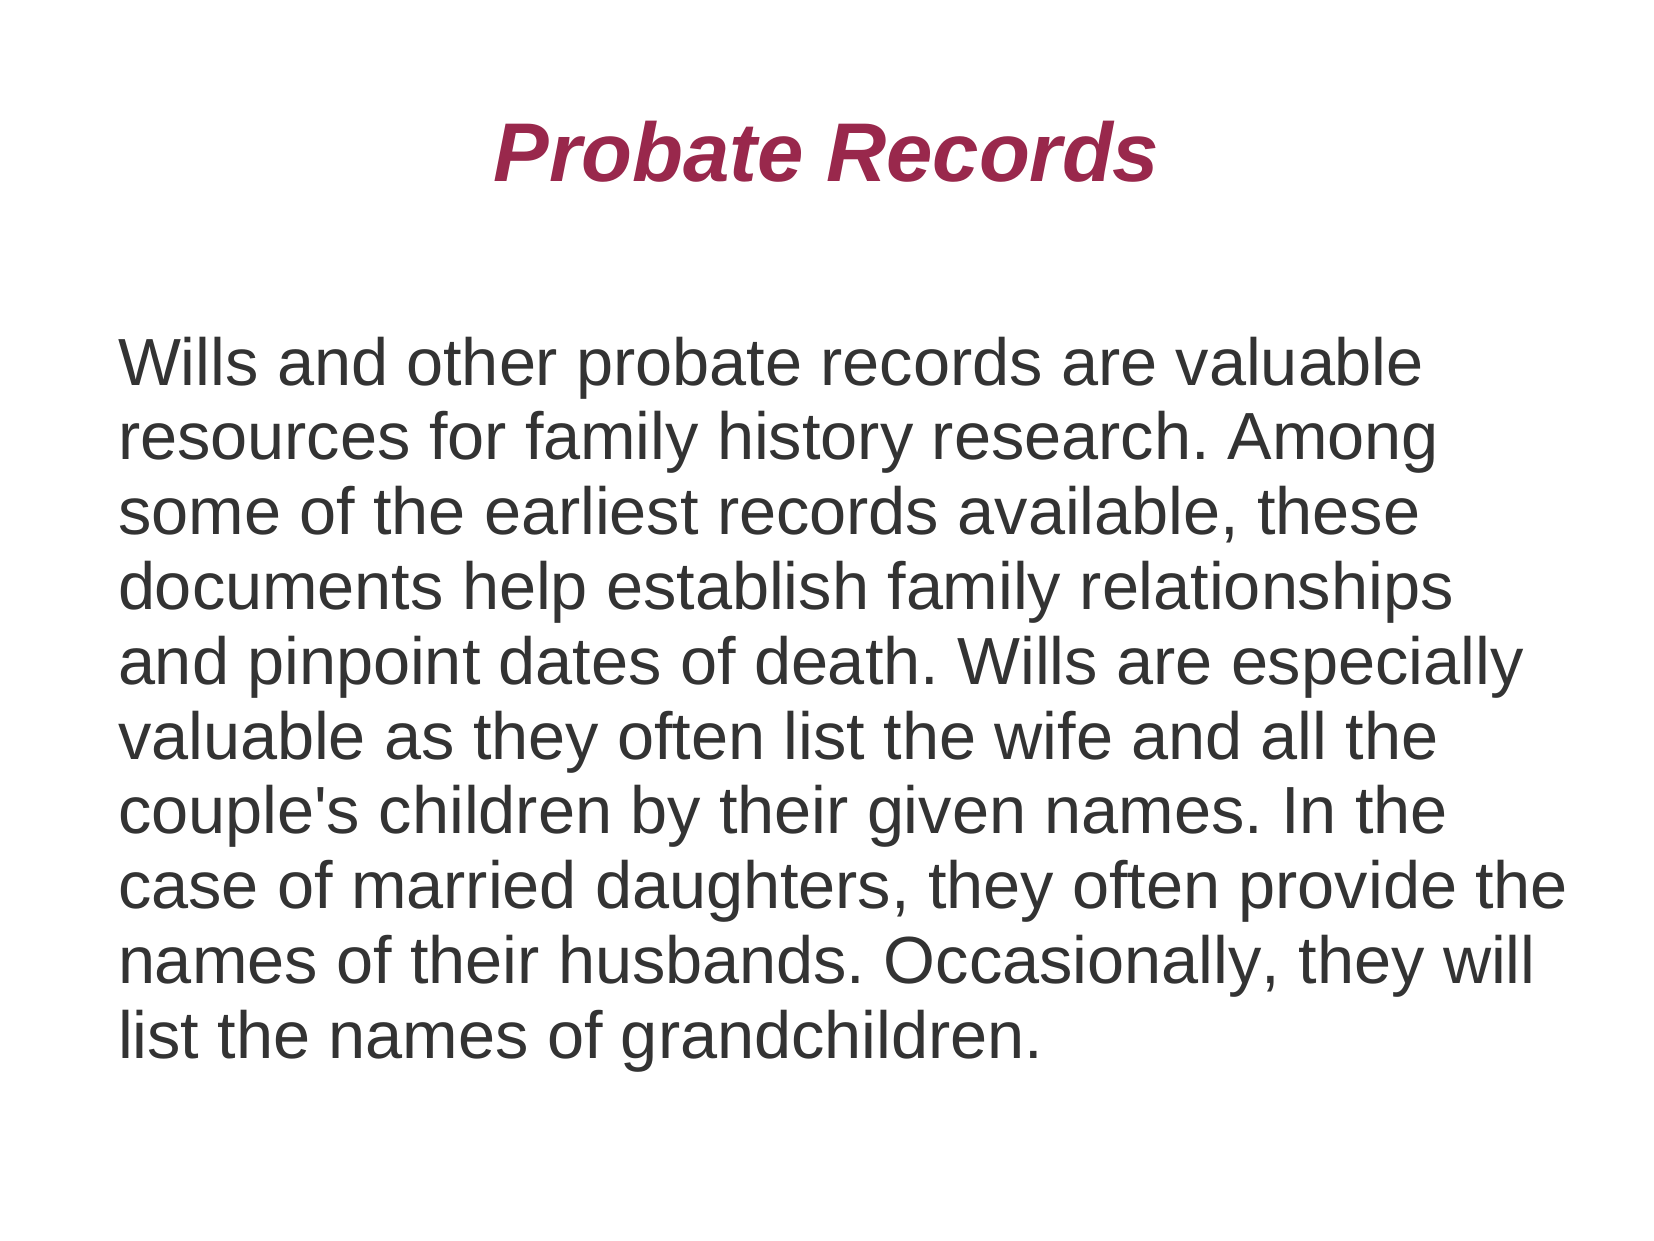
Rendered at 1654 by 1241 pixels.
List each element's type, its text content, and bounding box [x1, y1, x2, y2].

title Probate Records [82, 56, 1571, 250]
list Wills and other probate records are valuable resources for family history research. Among some of the earliest records available, these documents help establish family relationships and pinpoint dates of death. Wills are especially valuable as they often list the wife and all the couple's children by their given names. In the case of married daughters, they often provide the names of their husbands. Occasionally, they will list the names of grandchildren. [118, 324, 1571, 1148]
